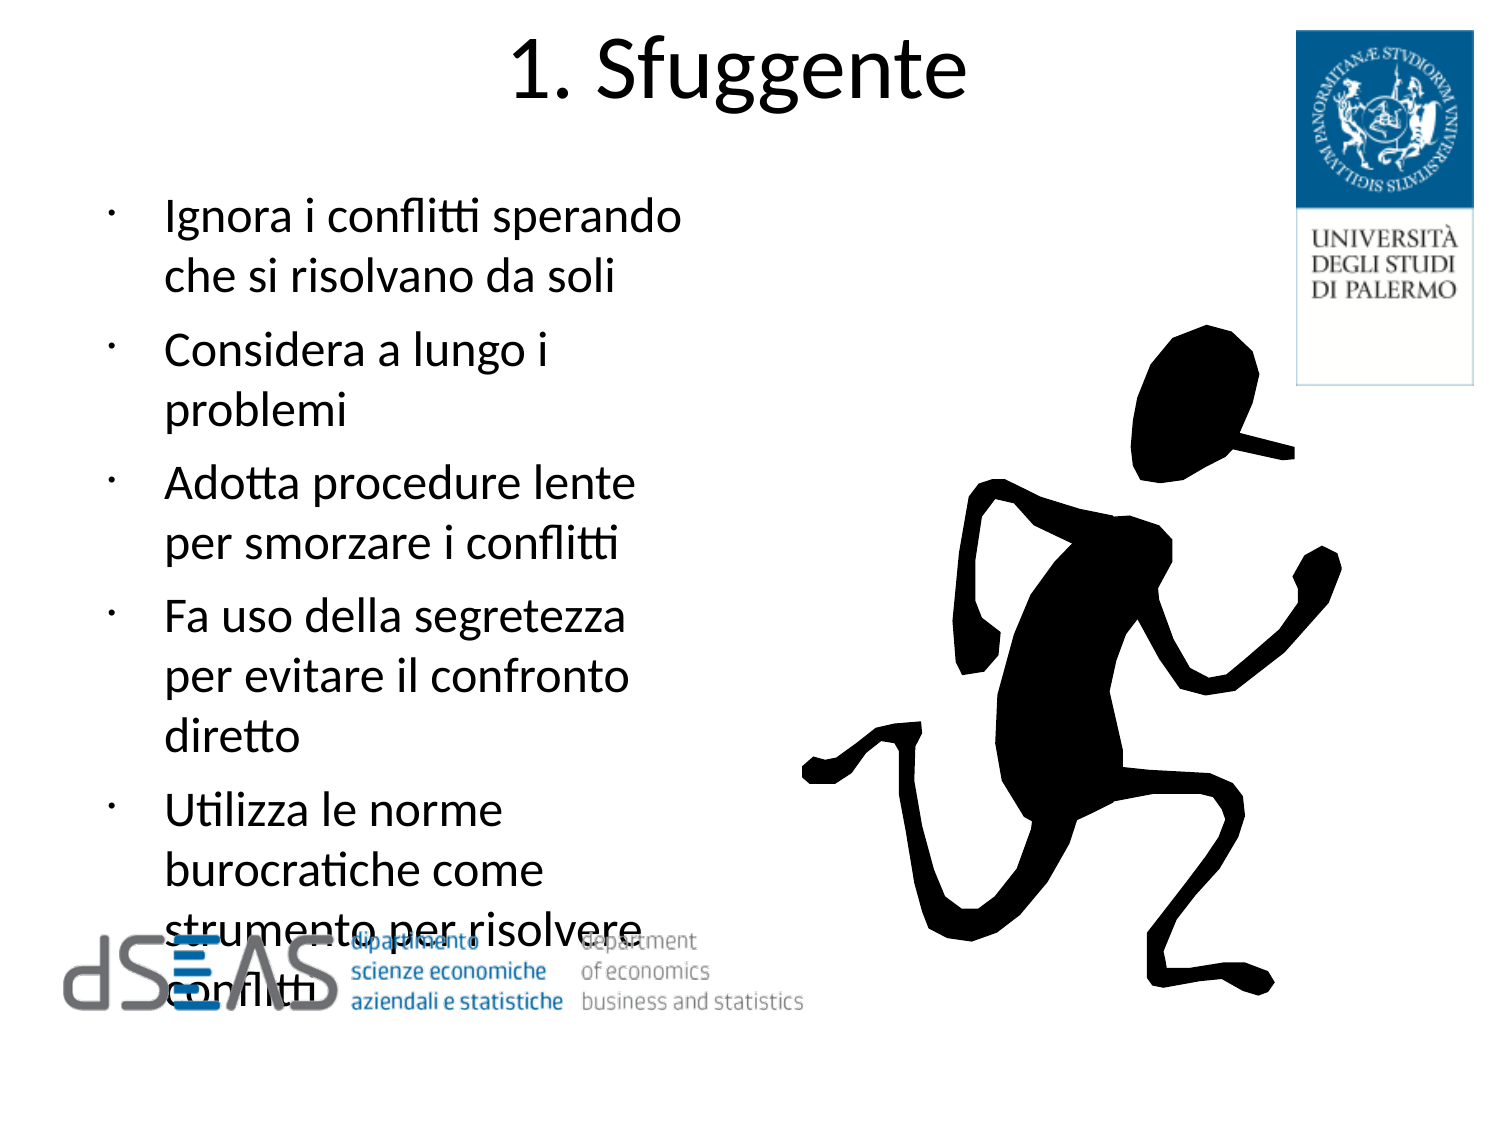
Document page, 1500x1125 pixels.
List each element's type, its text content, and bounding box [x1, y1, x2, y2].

text_box Ignora i conflitti sperando che si risolvano da soli Considera a lungo i problemi Adotta procedure lente per smorzare i conflitti Fa uso della segretezza per evitare il confronto diretto Utilizza le norme burocratiche come strumento per risolvere conflitti [92, 175, 718, 838]
title 1. Sfuggente [99, 0, 1375, 188]
chart [833, 324, 1344, 997]
picture [41, 30, 1474, 1071]
